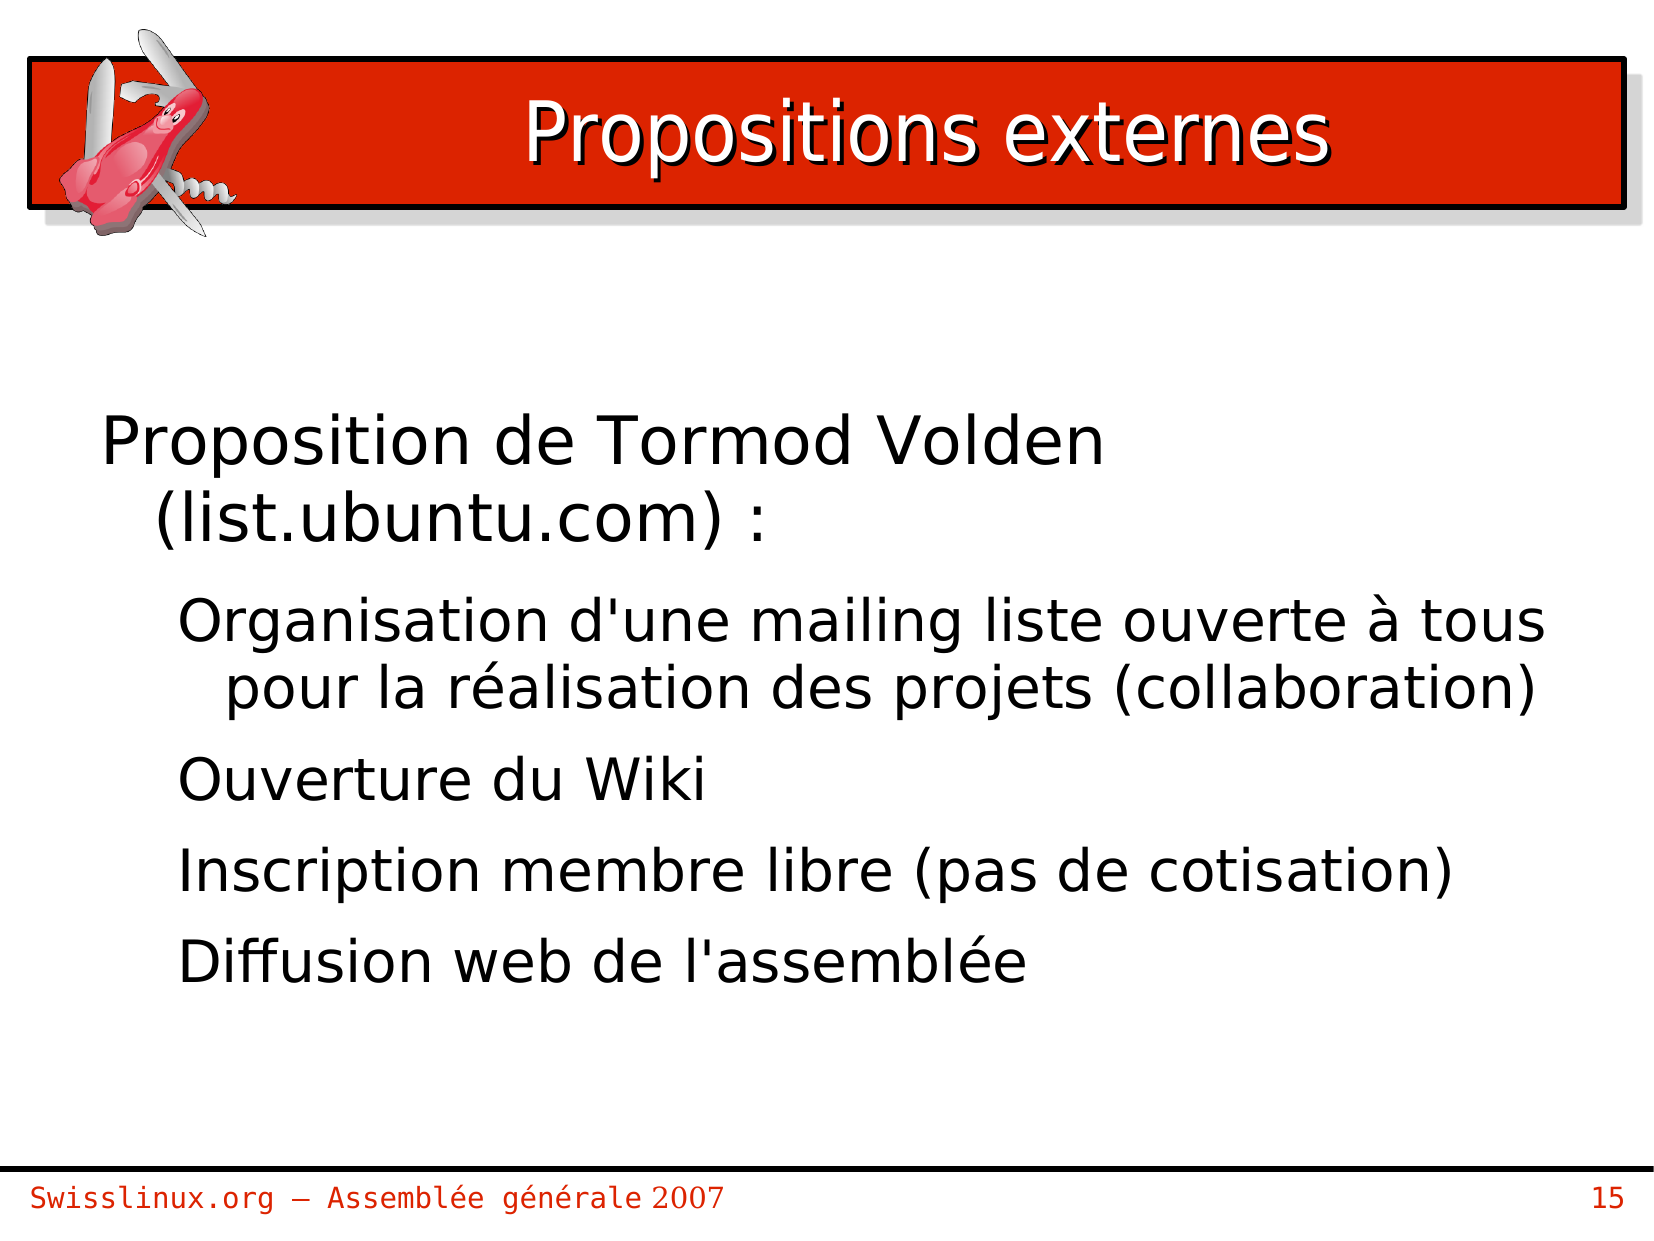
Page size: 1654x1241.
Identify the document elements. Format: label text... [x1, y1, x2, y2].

picture [59, 29, 237, 237]
title Propositions externes [259, 84, 1595, 182]
list Proposition de Tormod Volden (list.ubuntu.com) : Organisation d'une mailing liste ouverte à tous pour la réalisation des projets (collaboration) Ouverture du Wiki Inscription membre libre (pas de cotisation) Diffusion web de l'assemblée [82, 290, 1571, 1109]
